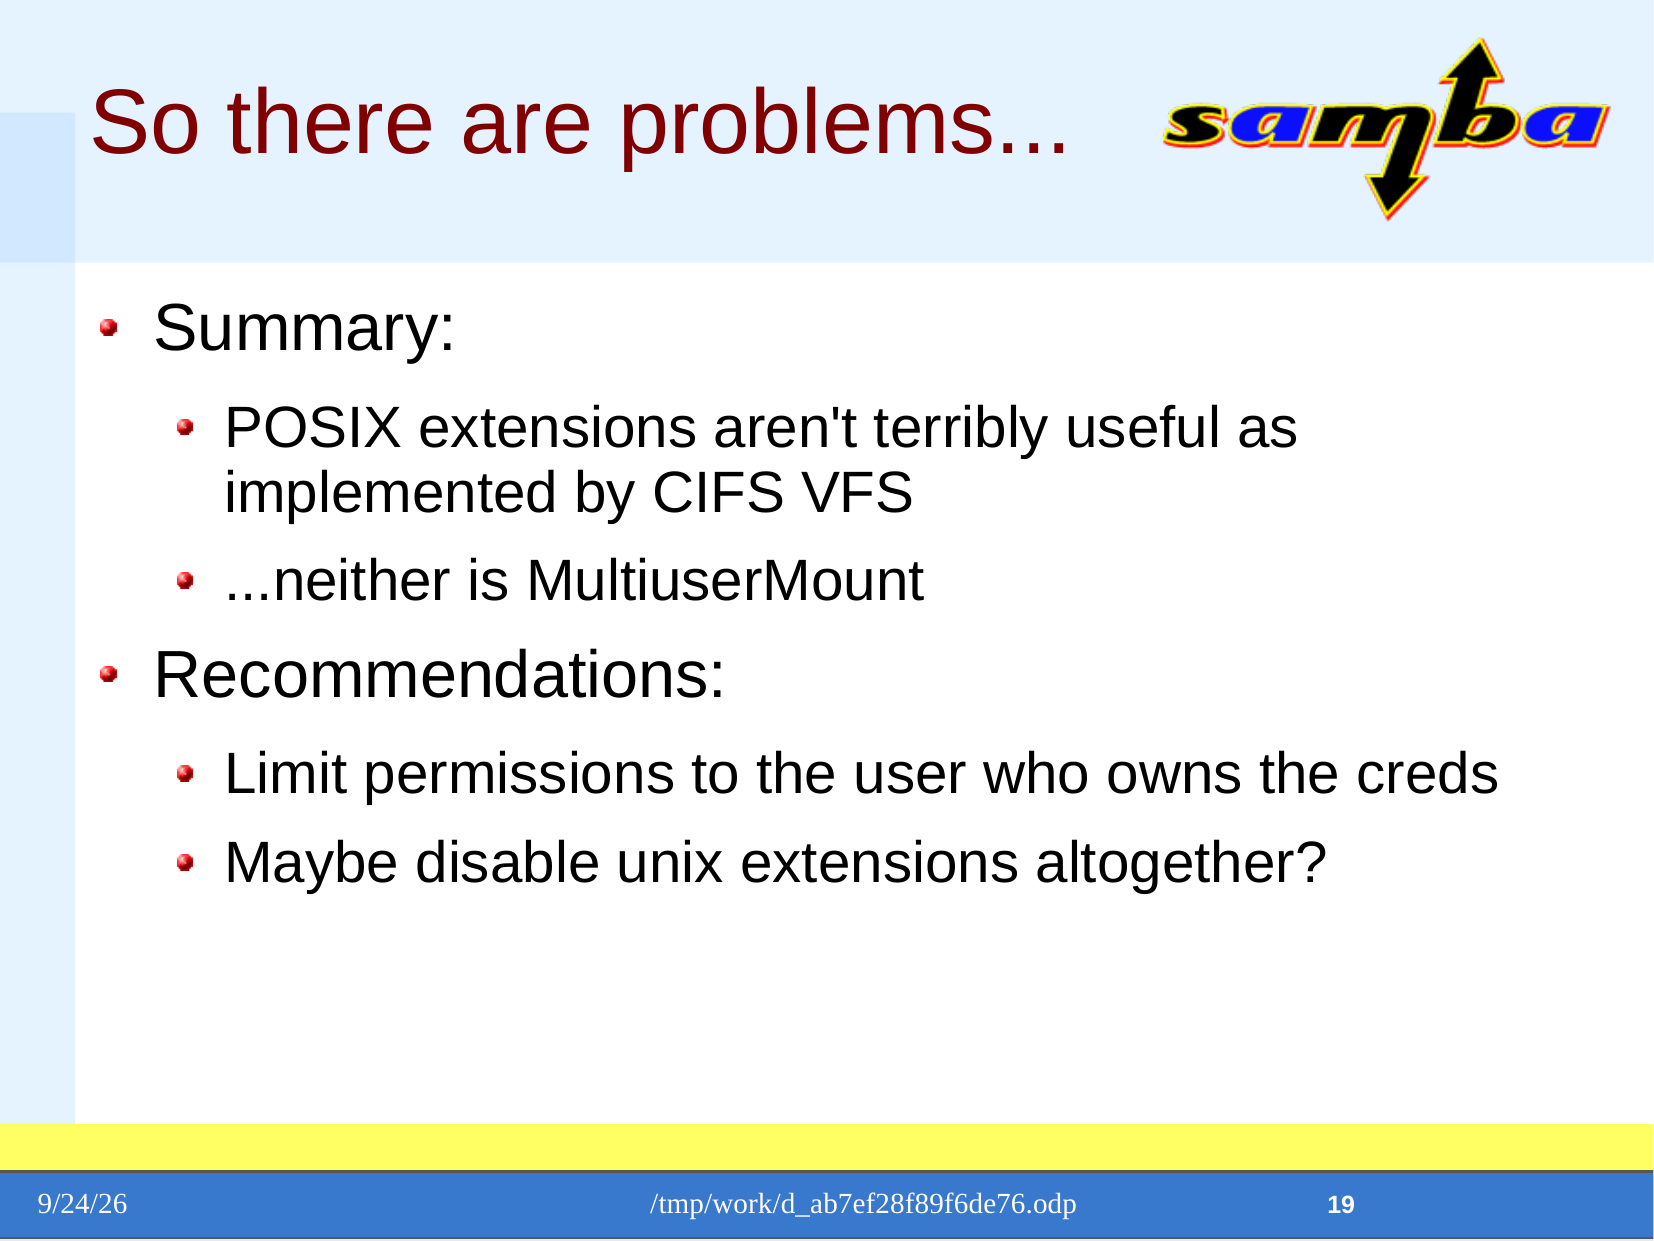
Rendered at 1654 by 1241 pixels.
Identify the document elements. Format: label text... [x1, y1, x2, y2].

picture [1163, 37, 1613, 225]
list Summary: POSIX extensions aren't terribly useful as implemented by CIFS VFS ...neither is MultiuserMount Recommendations: Limit permissions to the user who owns the creds Maybe disable unix extensions altogether? [82, 290, 1571, 901]
title So there are problems... [0, 7, 1163, 238]
picture [793, 1227, 799, 1238]
picture [0, 1124, 1654, 1241]
